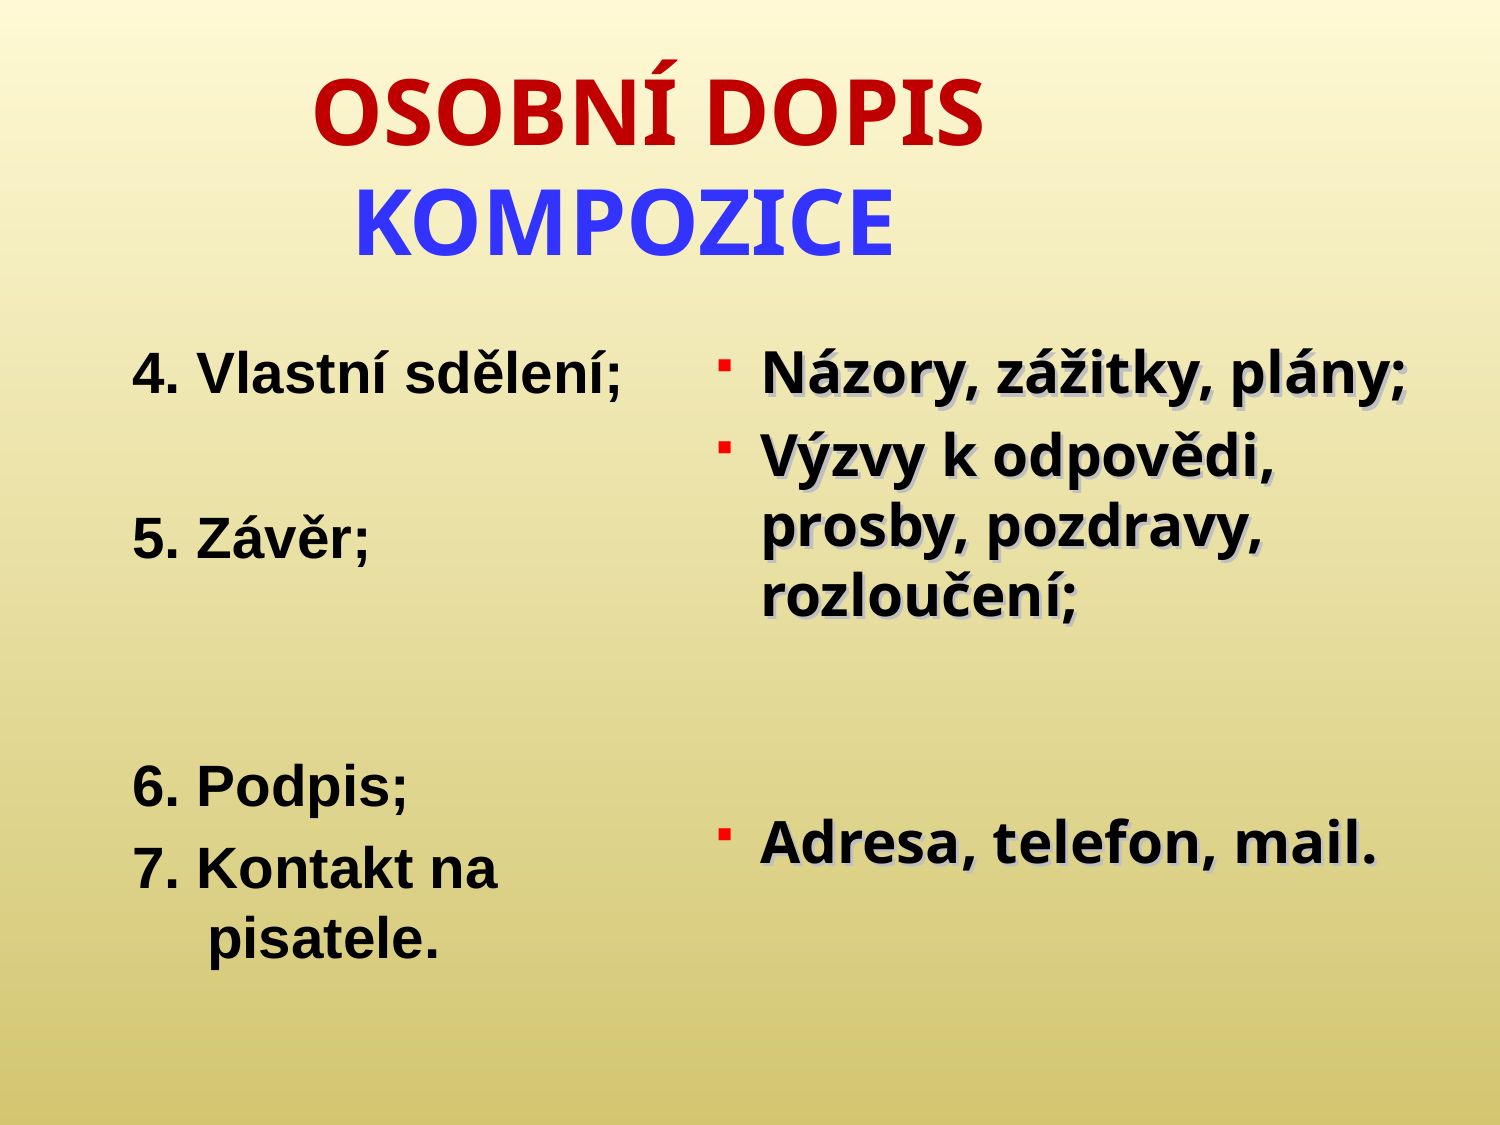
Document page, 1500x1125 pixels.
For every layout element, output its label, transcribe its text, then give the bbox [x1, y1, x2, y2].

list 4. Vlastní sdělení; 5. Závěr; 6. Podpis; 7. Kontakt na pisatele. [117, 328, 668, 1071]
title OSOBNÍ DOPIS KOMPOZICE [74, 45, 1300, 282]
list Názory, zážitky, plány; Výzvy k odpovědi, prosby, pozdravy, rozloučení; Adresa, telefon, mail. [700, 328, 1442, 1013]
